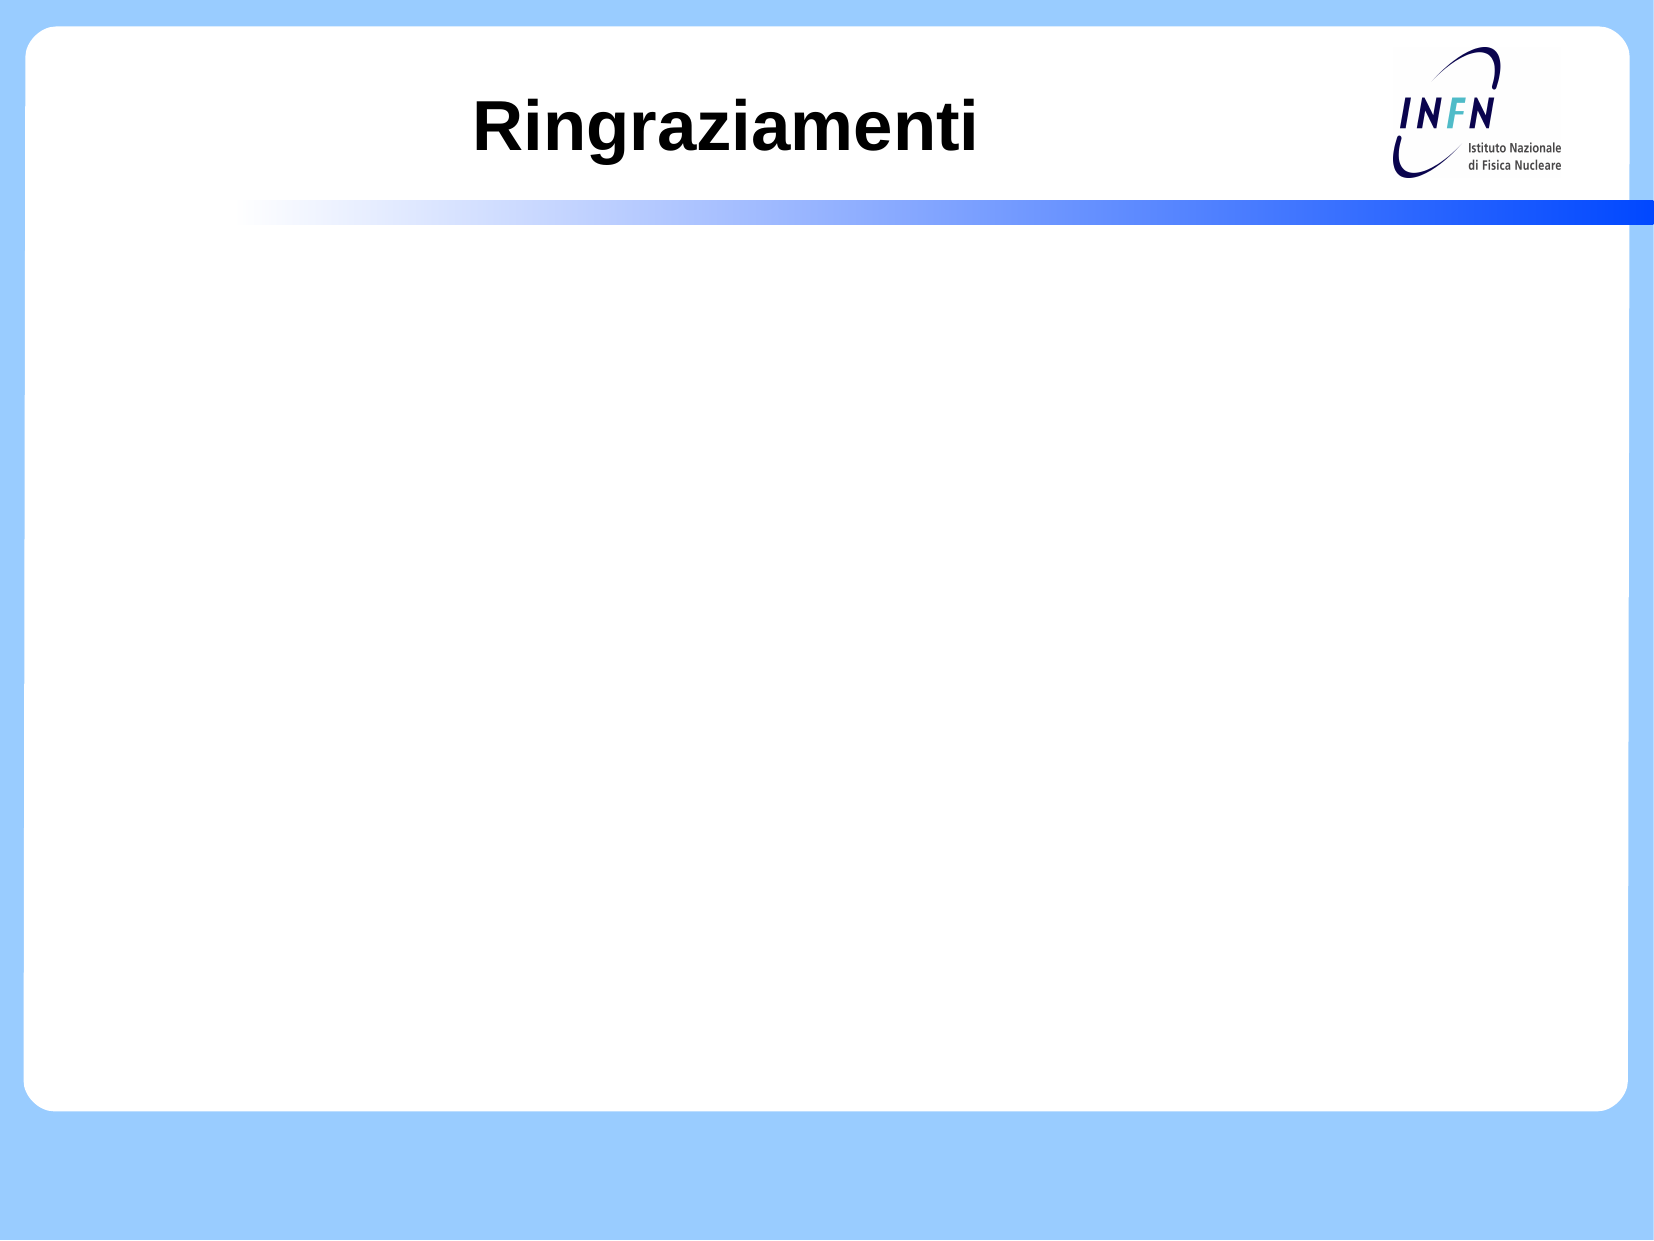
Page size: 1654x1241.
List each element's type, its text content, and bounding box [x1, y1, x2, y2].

text_box Ringraziamenti [82, 46, 1370, 199]
picture [1393, 47, 1561, 178]
